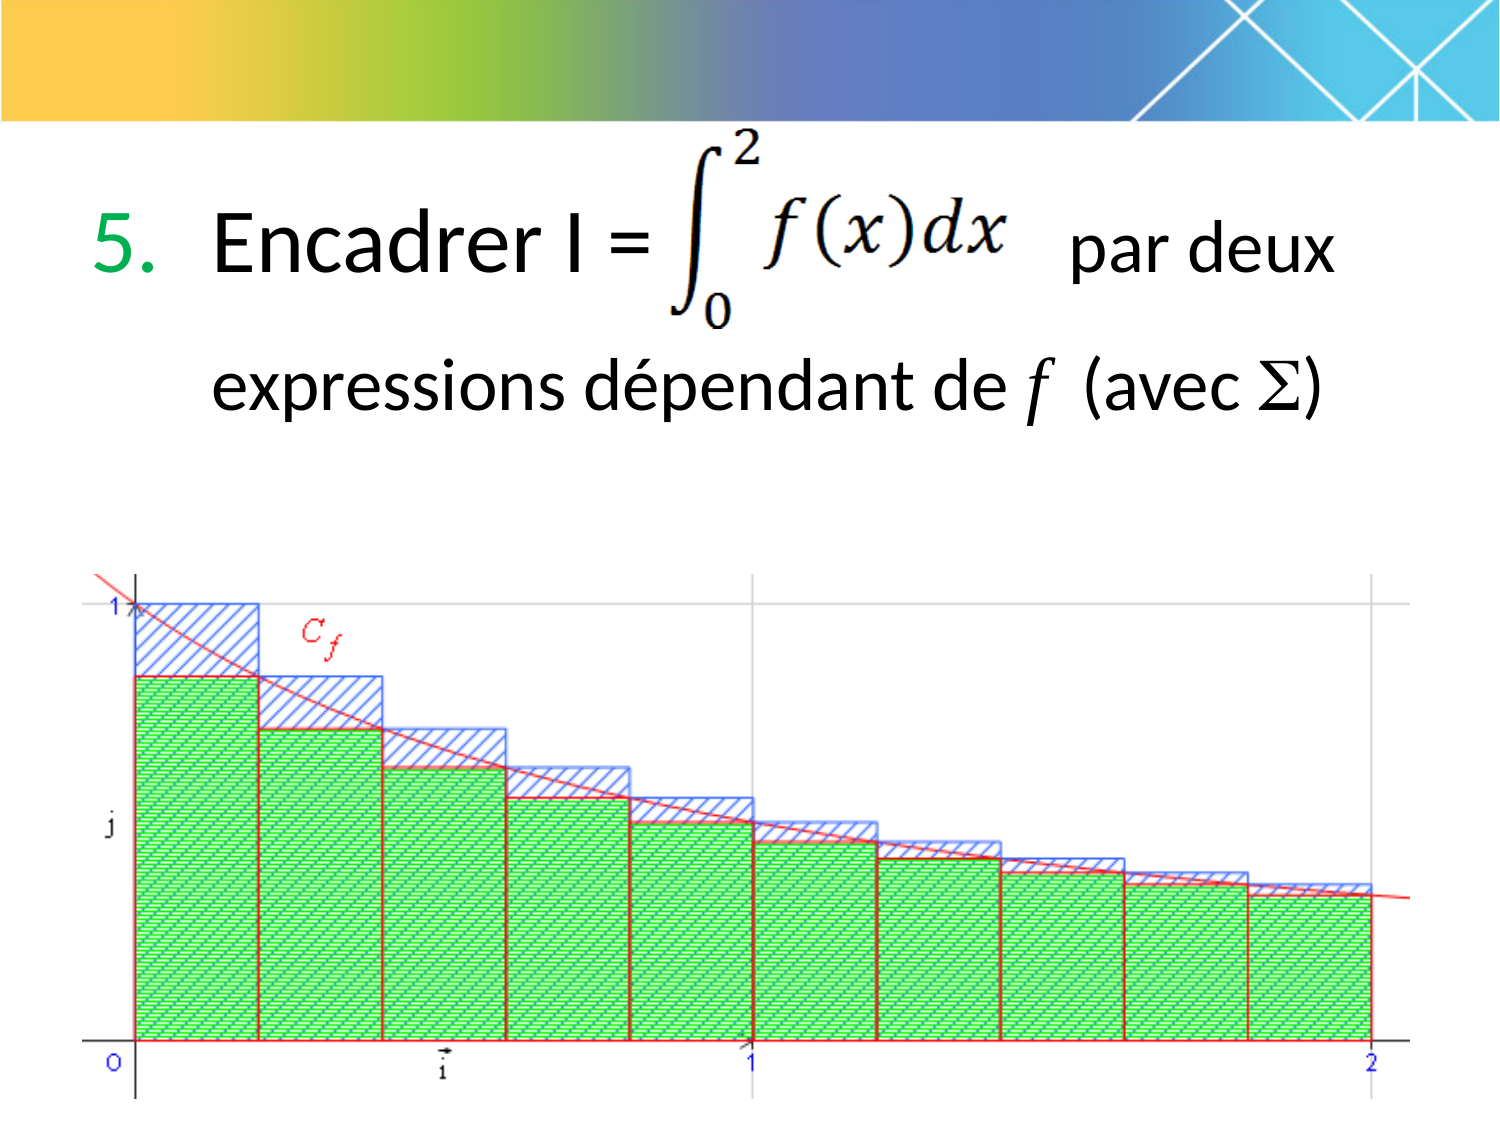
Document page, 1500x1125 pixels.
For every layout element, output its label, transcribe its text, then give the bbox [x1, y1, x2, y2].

picture [82, 574, 1410, 1099]
title Encadrer I = par deux expressions dépendant de f (avec ) [75, 117, 1500, 433]
picture [0, 0, 1500, 329]
